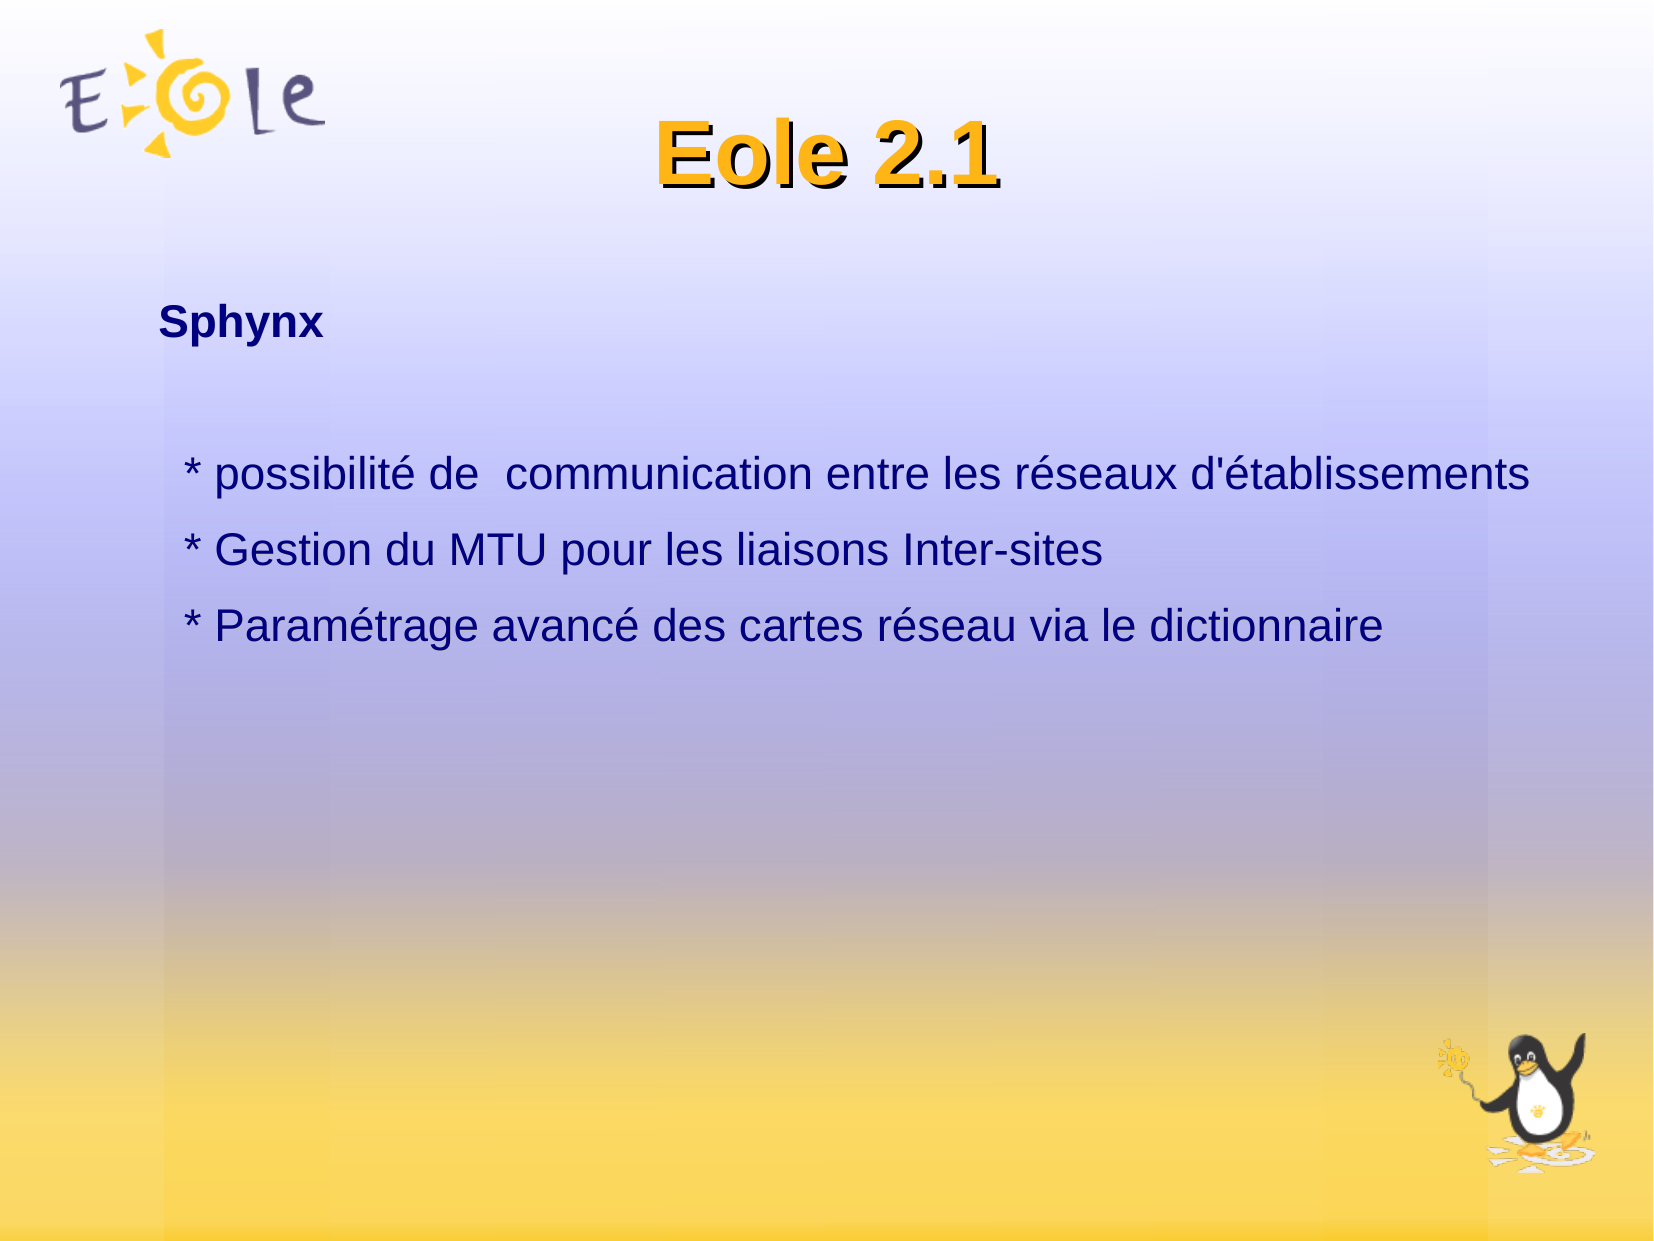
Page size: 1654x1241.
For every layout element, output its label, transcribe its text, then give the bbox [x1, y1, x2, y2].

subtitle [82, 290, 1571, 1109]
title Eole 2.1 [82, 49, 1571, 257]
picture [0, 0, 1654, 1241]
text_box Sphynx * possibilité de communication entre les réseaux d'établissements * Gestion du MTU pour les liaisons Inter-sites * Paramétrage avancé des cartes réseau via le dictionnaire [118, 288, 1565, 886]
